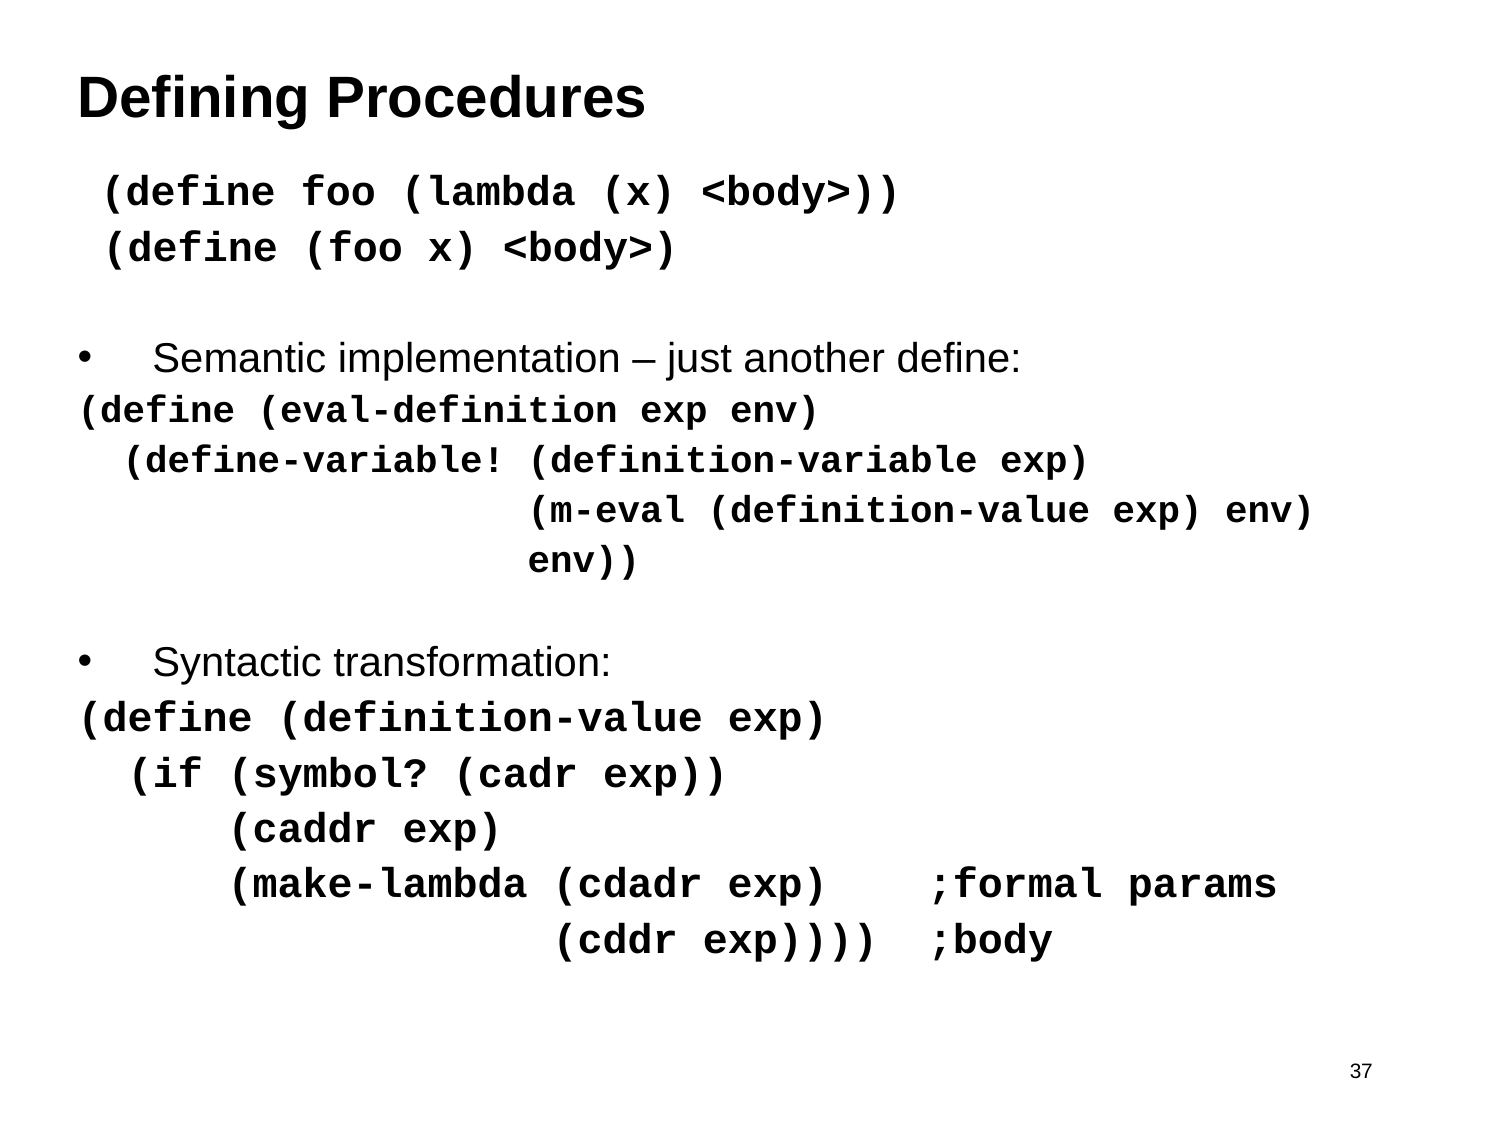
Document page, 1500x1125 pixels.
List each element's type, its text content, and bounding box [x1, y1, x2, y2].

text_box <number> [1025, 1049, 1388, 1101]
text_box (define foo (lambda (x) <body>)) (define (foo x) <body>) Semantic implementation – just another define: (define (eval-definition exp env) (define-variable! (definition-variable exp) (m-eval (definition-value exp) env) env)) Syntactic transformation: (define (definition-value exp) (if (symbol? (cadr exp)) (caddr exp) (make-lambda (cdadr exp) ;formal params (cddr exp)))) ;body [62, 162, 1450, 1000]
text_box Defining Procedures [62, 24, 1338, 162]
